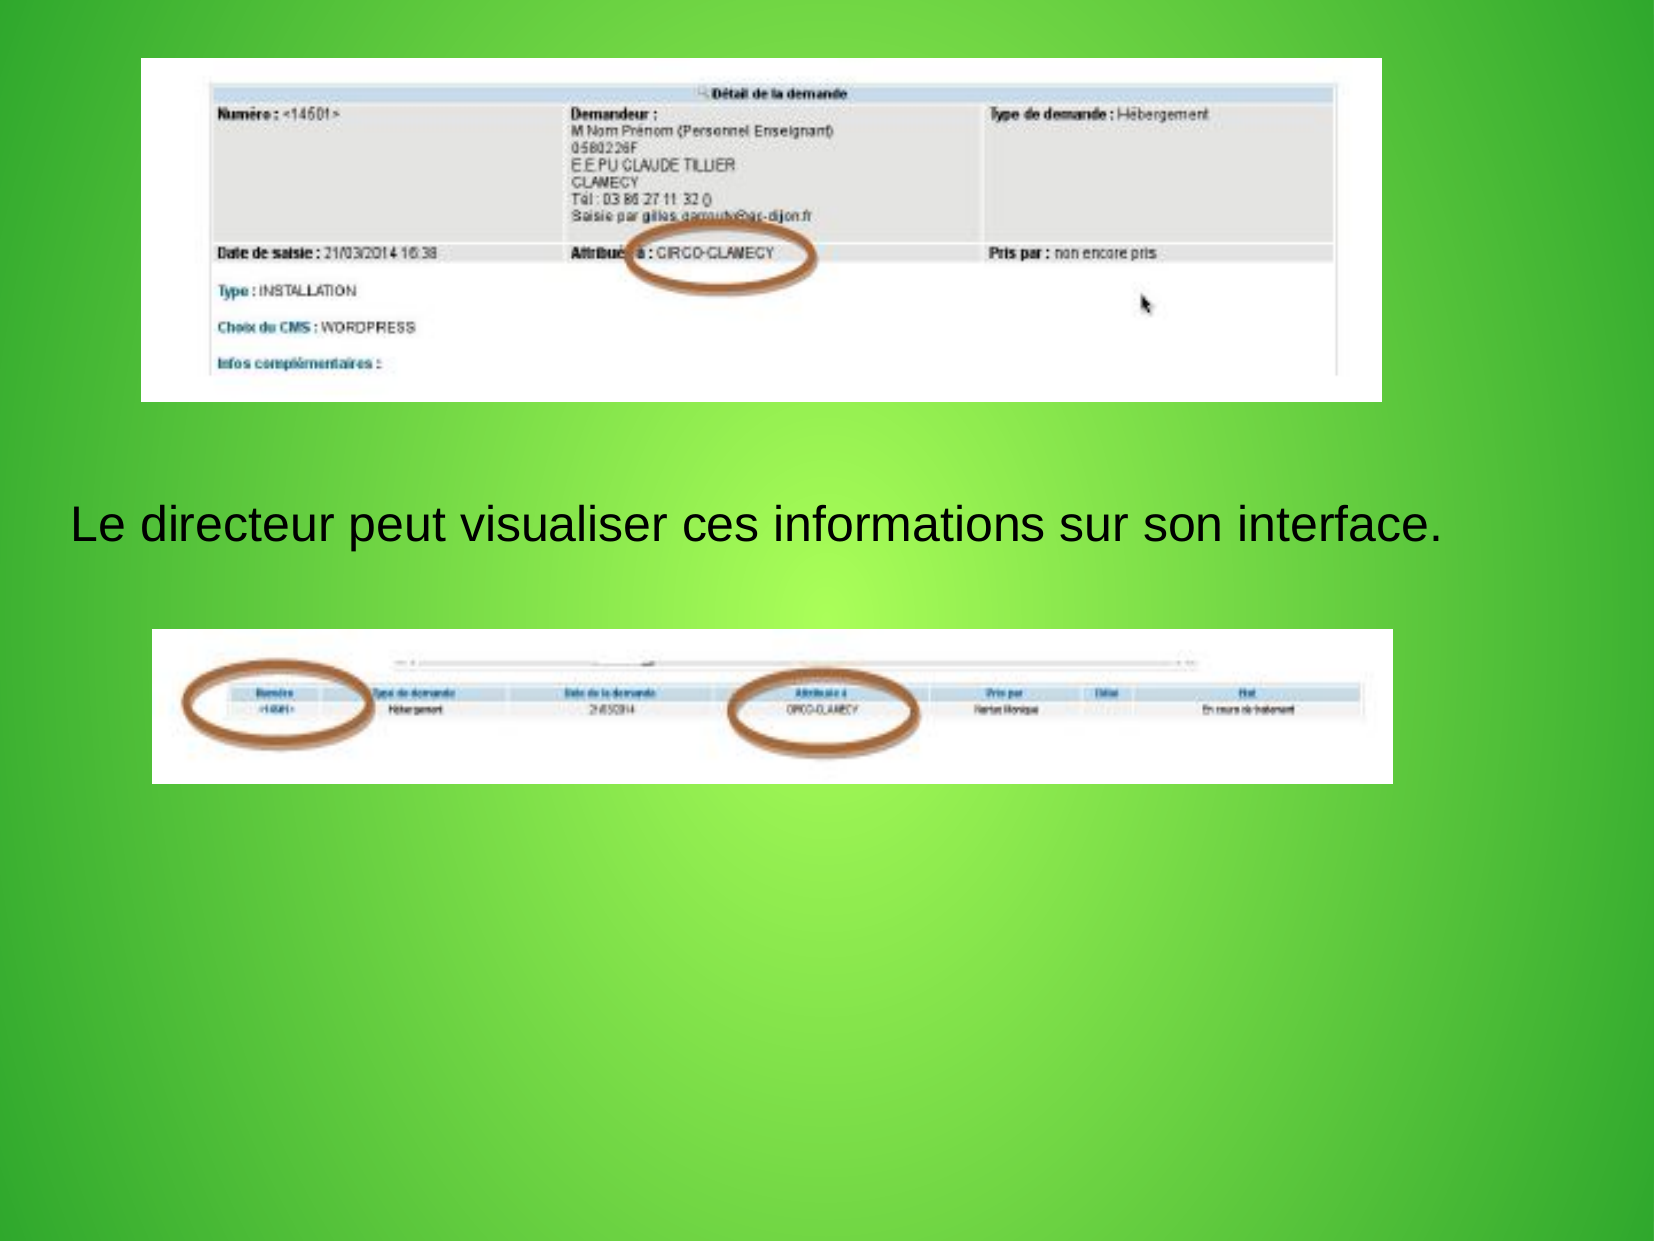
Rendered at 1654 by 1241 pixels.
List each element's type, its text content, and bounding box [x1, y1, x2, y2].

list Le directeur peut visualiser ces informations sur son interface. [70, 496, 1560, 590]
picture [141, 58, 1382, 402]
picture [152, 629, 1393, 784]
